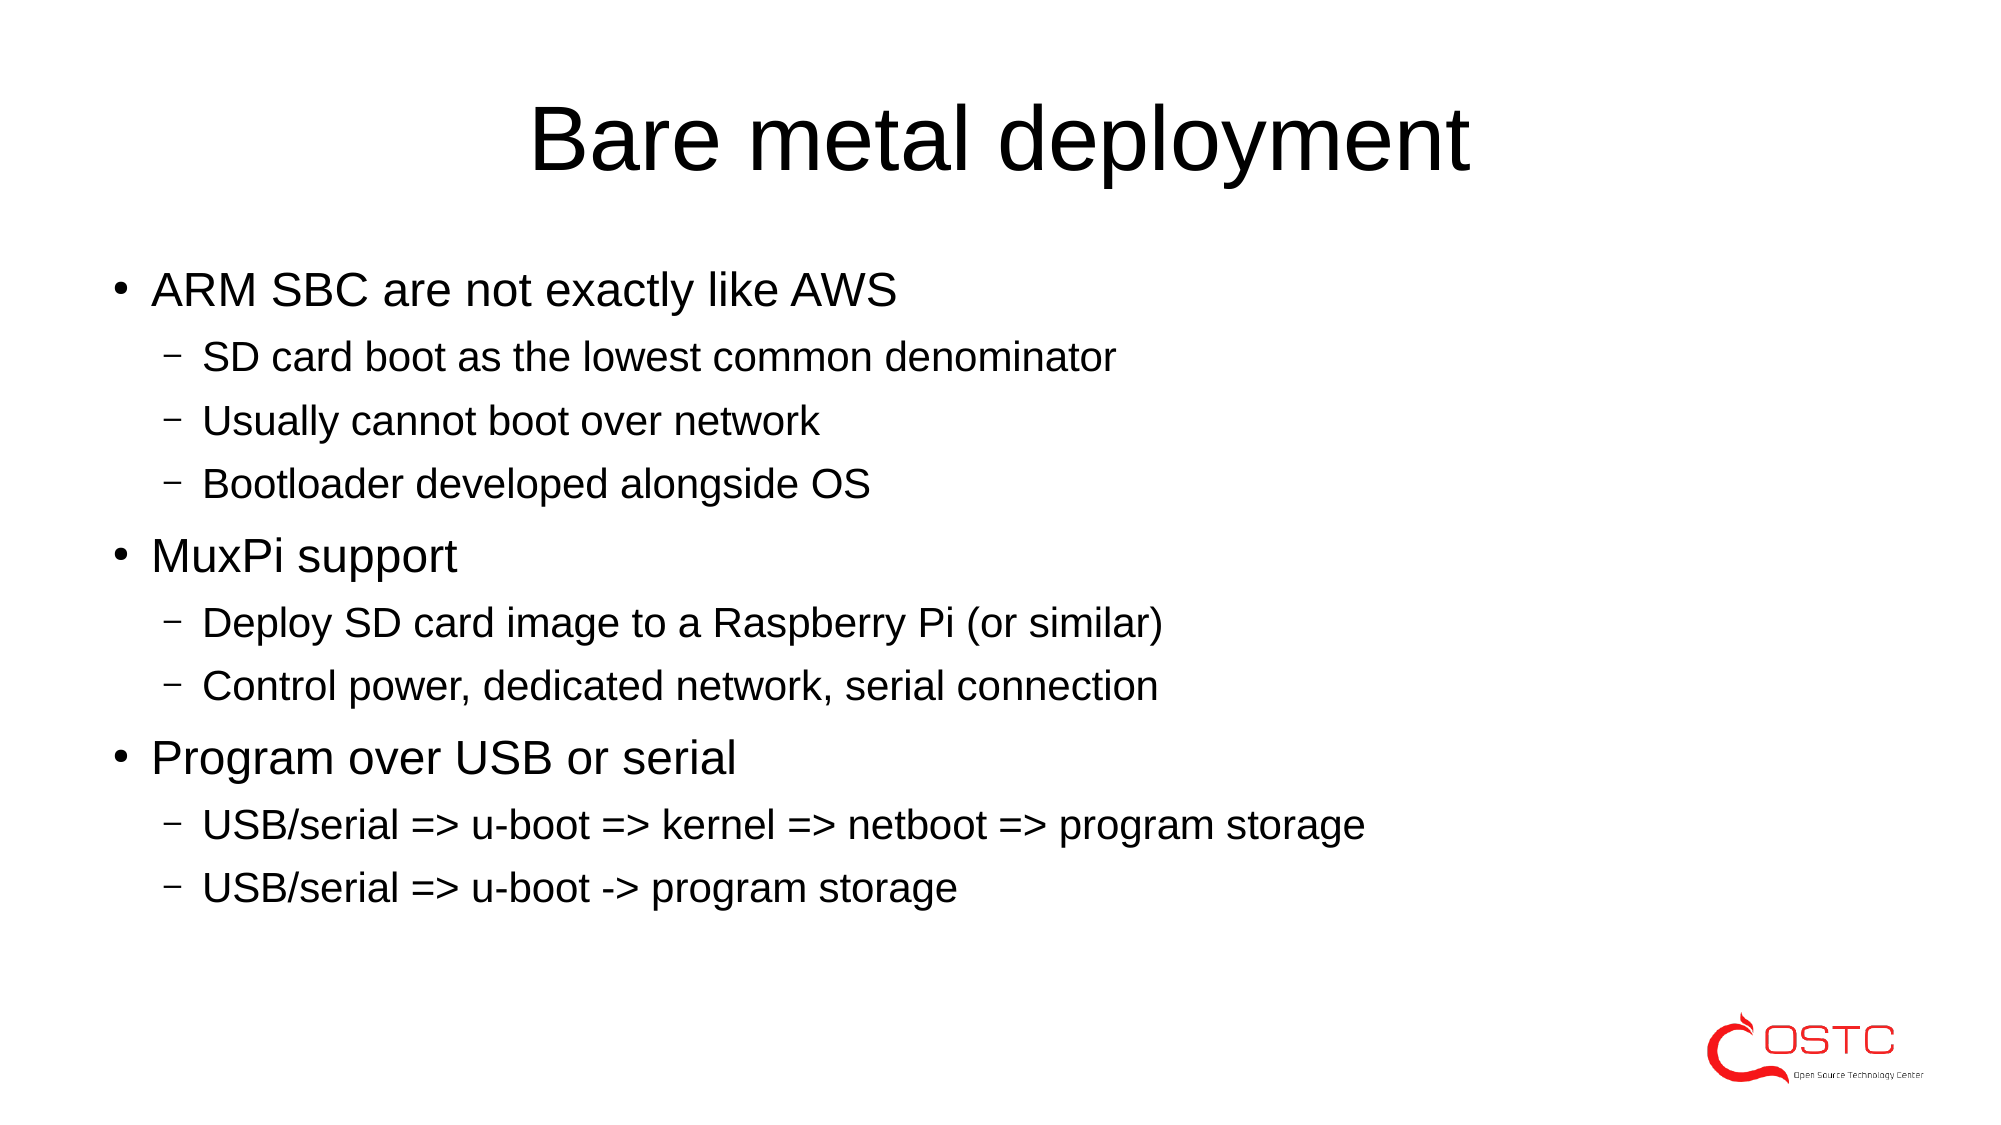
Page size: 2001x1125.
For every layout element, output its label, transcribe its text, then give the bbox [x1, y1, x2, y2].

title Bare metal deployment [100, 44, 1901, 233]
picture [1643, 933, 2001, 1125]
list ARM SBC are not exactly like AWS SD card boot as the lowest common denominator Usually cannot boot over network Bootloader developed alongside OS MuxPi support Deploy SD card image to a Raspberry Pi (or similar) Control power, dedicated network, serial connection Program over USB or serial USB/serial => u-boot => kernel => netboot => program storage USB/serial => u-boot -> program storage [100, 263, 1901, 916]
